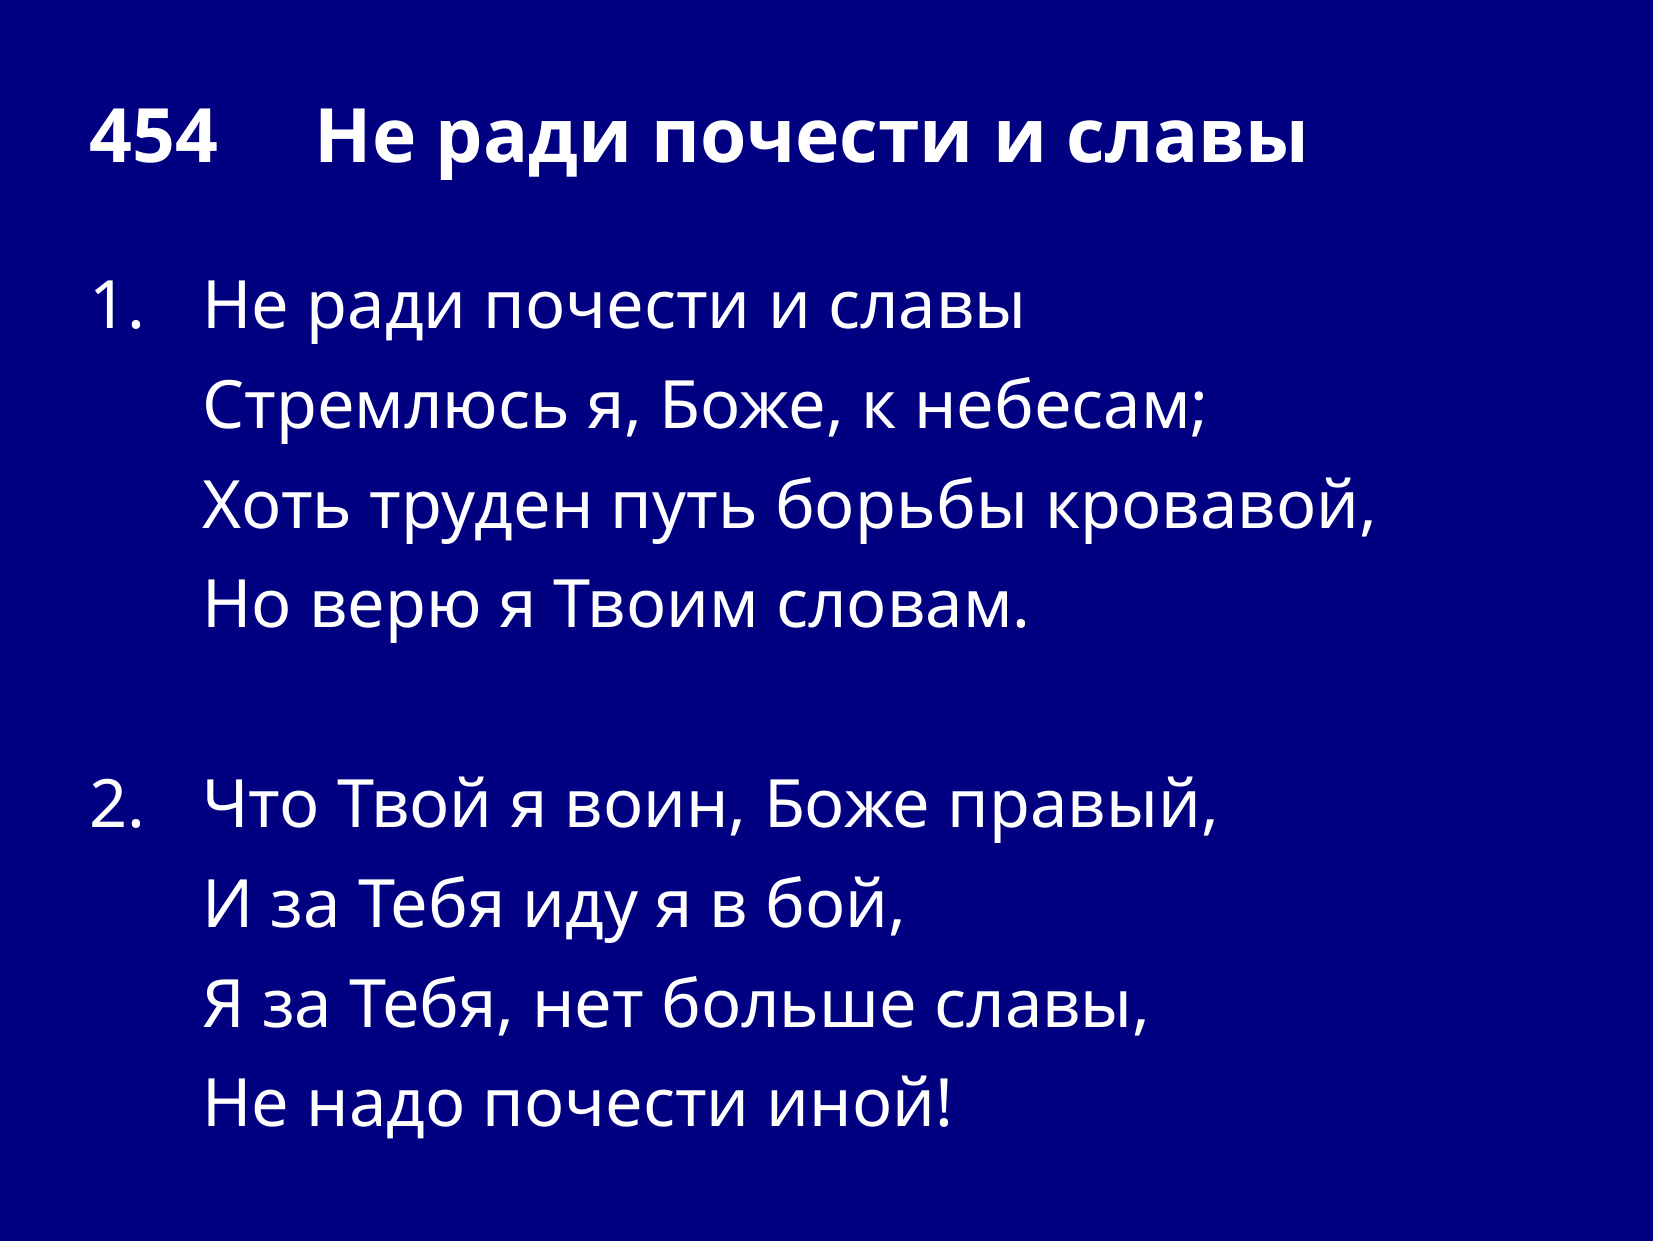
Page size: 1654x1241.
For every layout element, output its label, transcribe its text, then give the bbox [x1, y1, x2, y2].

text_box 454 Не ради почести и славы [75, 75, 1576, 188]
text_box 1. Не ради почести и славы Стремлюсь я, Боже, к небесам; Хоть труден путь борьбы кровавой, Но верю я Твоим словам. 2. Что Твой я воин, Боже правый, И за Тебя иду я в бой, Я за Тебя, нет больше славы, Не надо почести иной! [75, 188, 1576, 1163]
